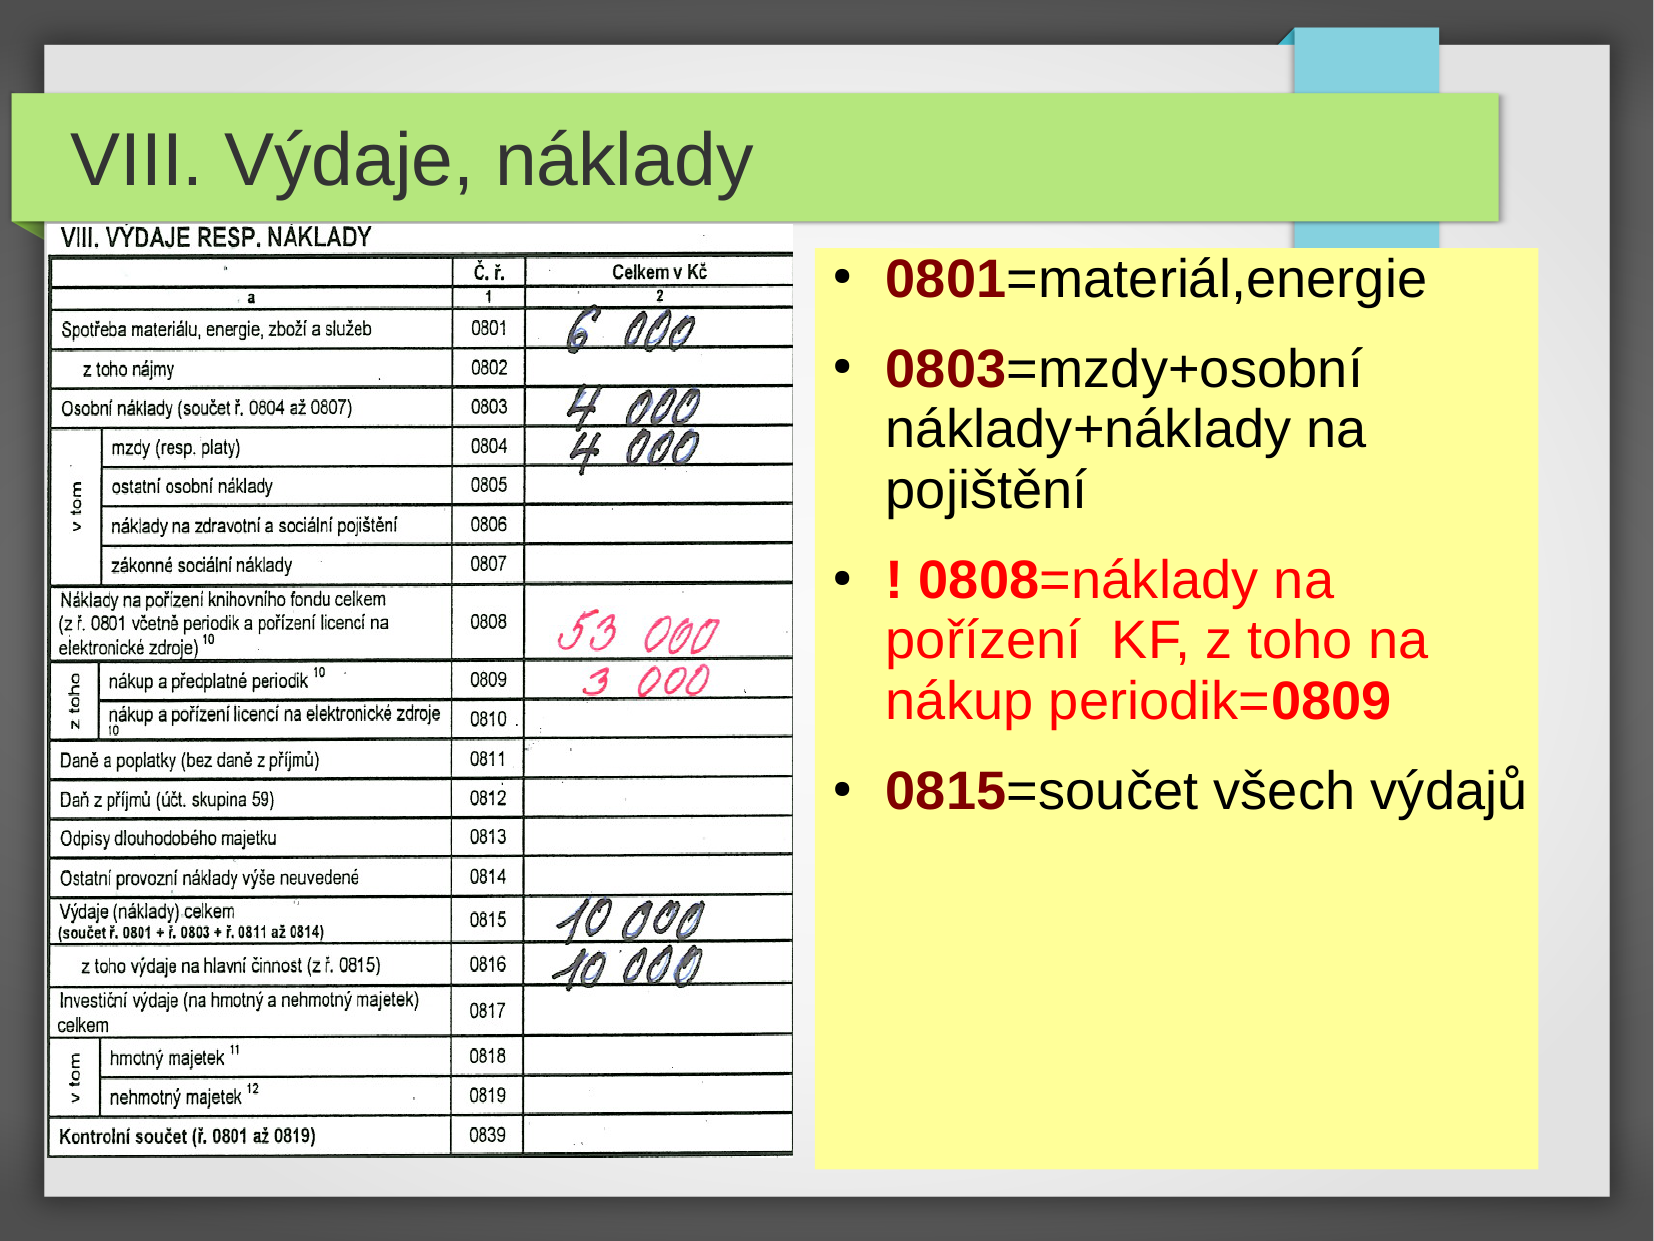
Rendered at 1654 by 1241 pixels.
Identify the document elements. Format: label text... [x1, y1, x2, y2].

picture [0, 0, 1654, 1241]
list 0801=materiál,energie 0803=mzdy+osobní náklady+náklady na pojištění ! 0808=náklady na pořízení KF, z toho na nákup periodik=0809 0815=součet všech výdajů [814, 248, 1539, 1170]
title VIII. Výdaje, náklady [70, 106, 1229, 213]
